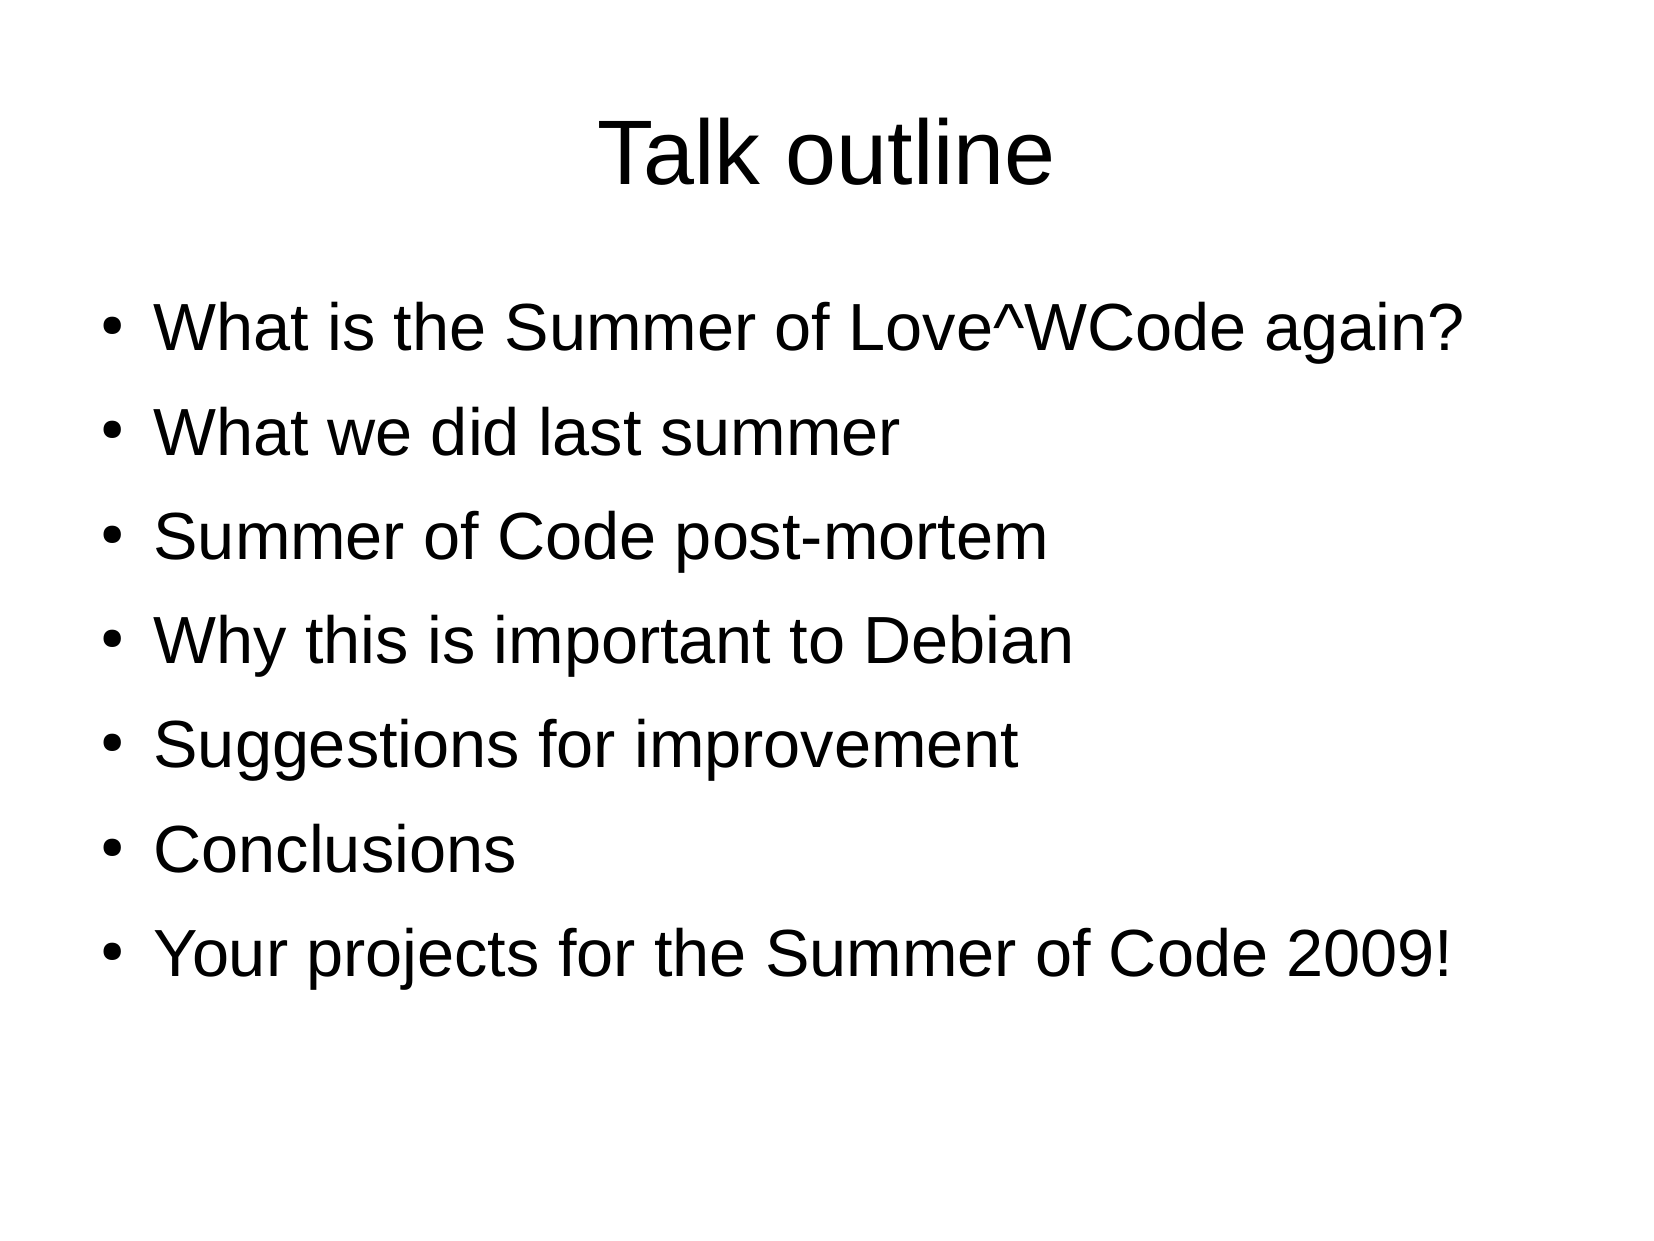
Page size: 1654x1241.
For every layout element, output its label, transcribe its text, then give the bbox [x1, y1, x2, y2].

list What is the Summer of Love^WCode again? What we did last summer Summer of Code post-mortem Why this is important to Debian Suggestions for improvement Conclusions Your projects for the Summer of Code 2009! [82, 290, 1571, 1109]
title Talk outline [82, 49, 1571, 257]
